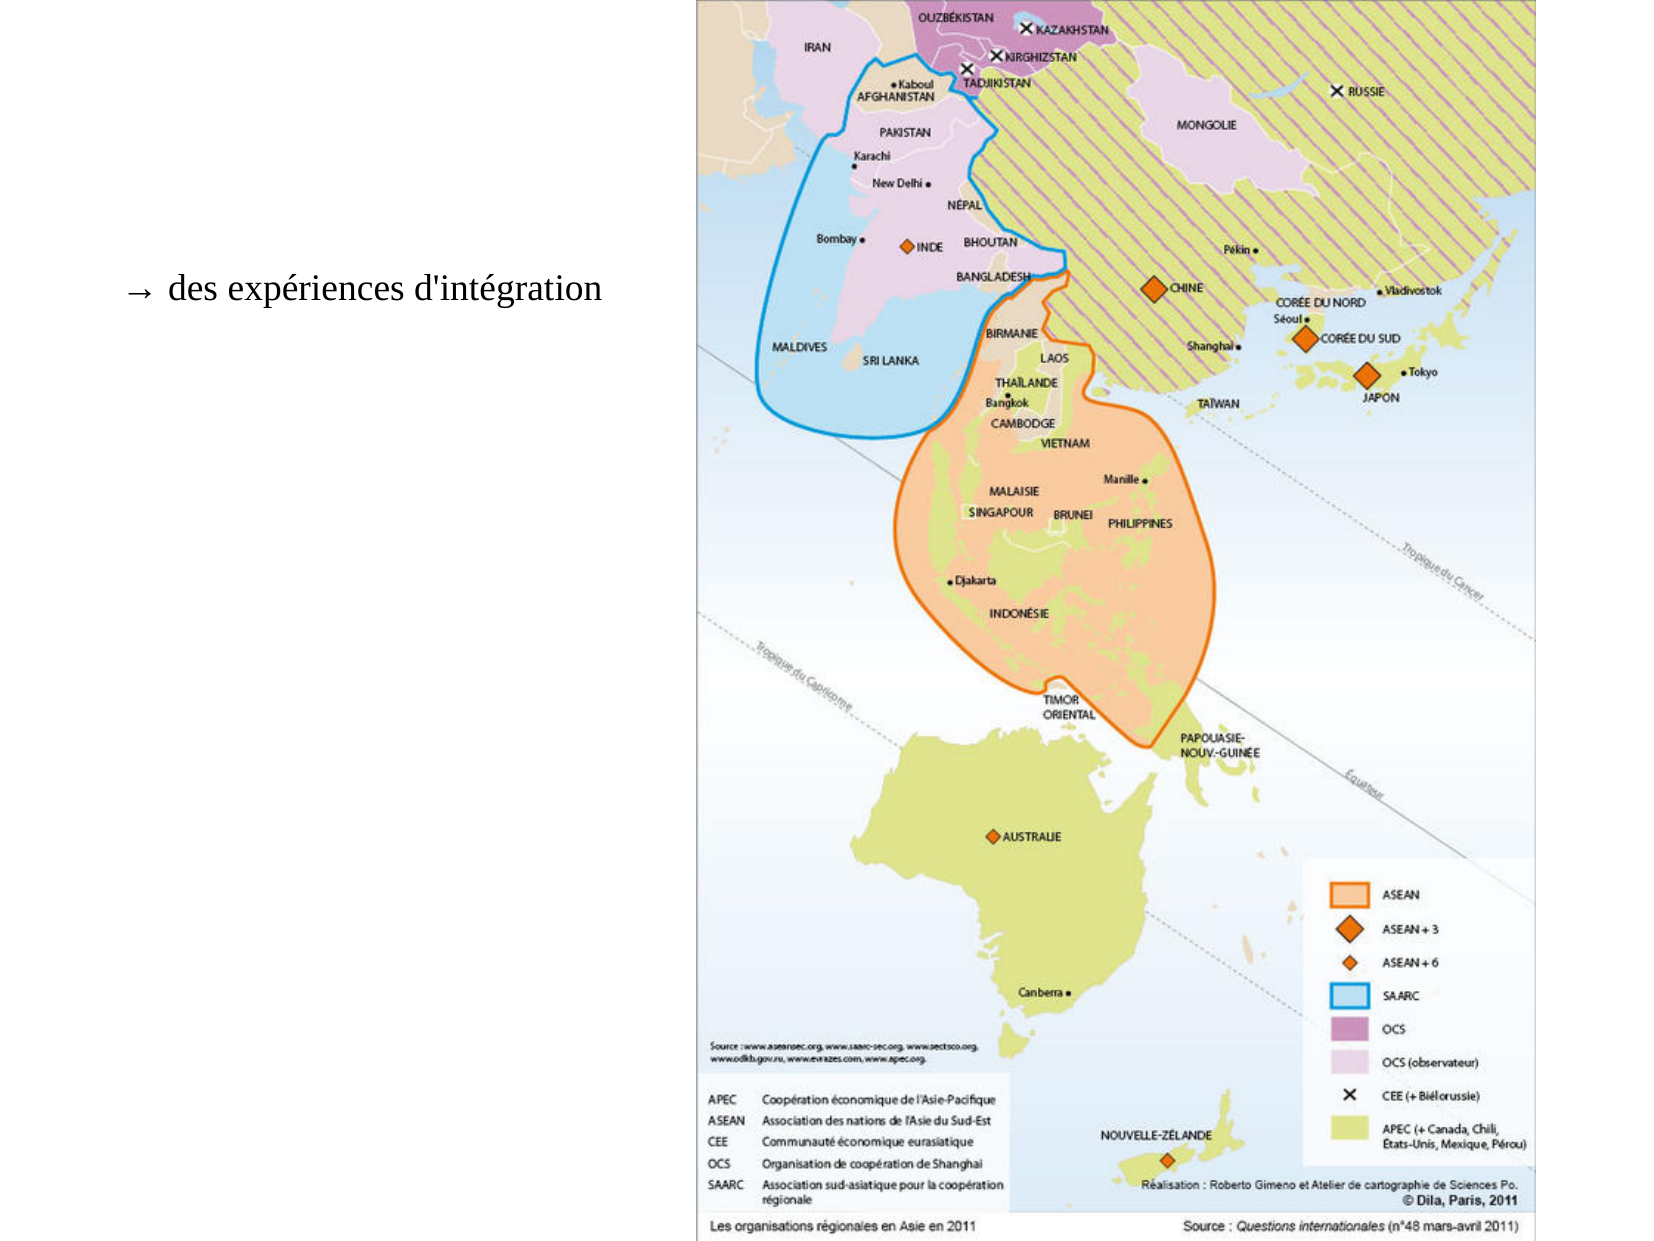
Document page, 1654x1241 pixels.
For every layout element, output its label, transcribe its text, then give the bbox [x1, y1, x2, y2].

text_box → des expériences d'intégration [106, 259, 619, 318]
picture [696, 0, 1536, 1241]
